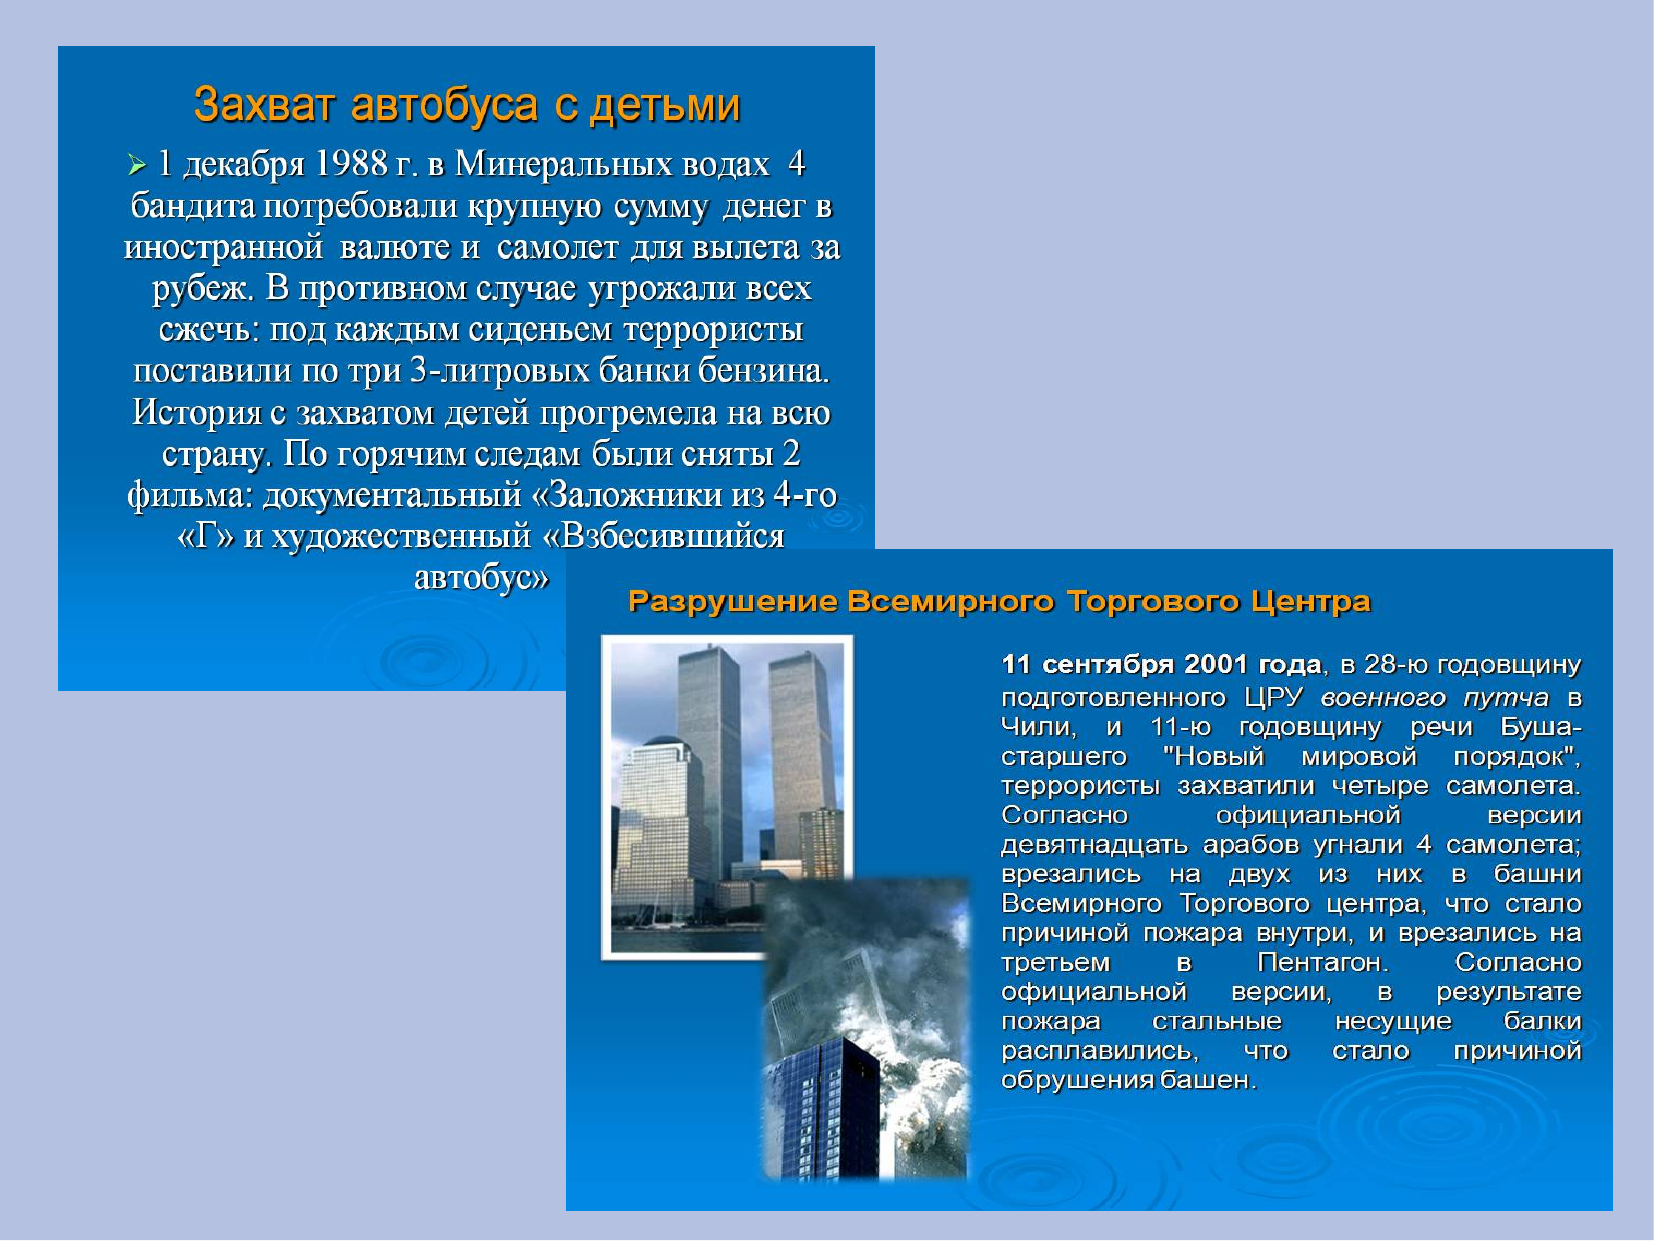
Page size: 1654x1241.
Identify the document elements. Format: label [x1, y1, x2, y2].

picture [58, 46, 1613, 1211]
